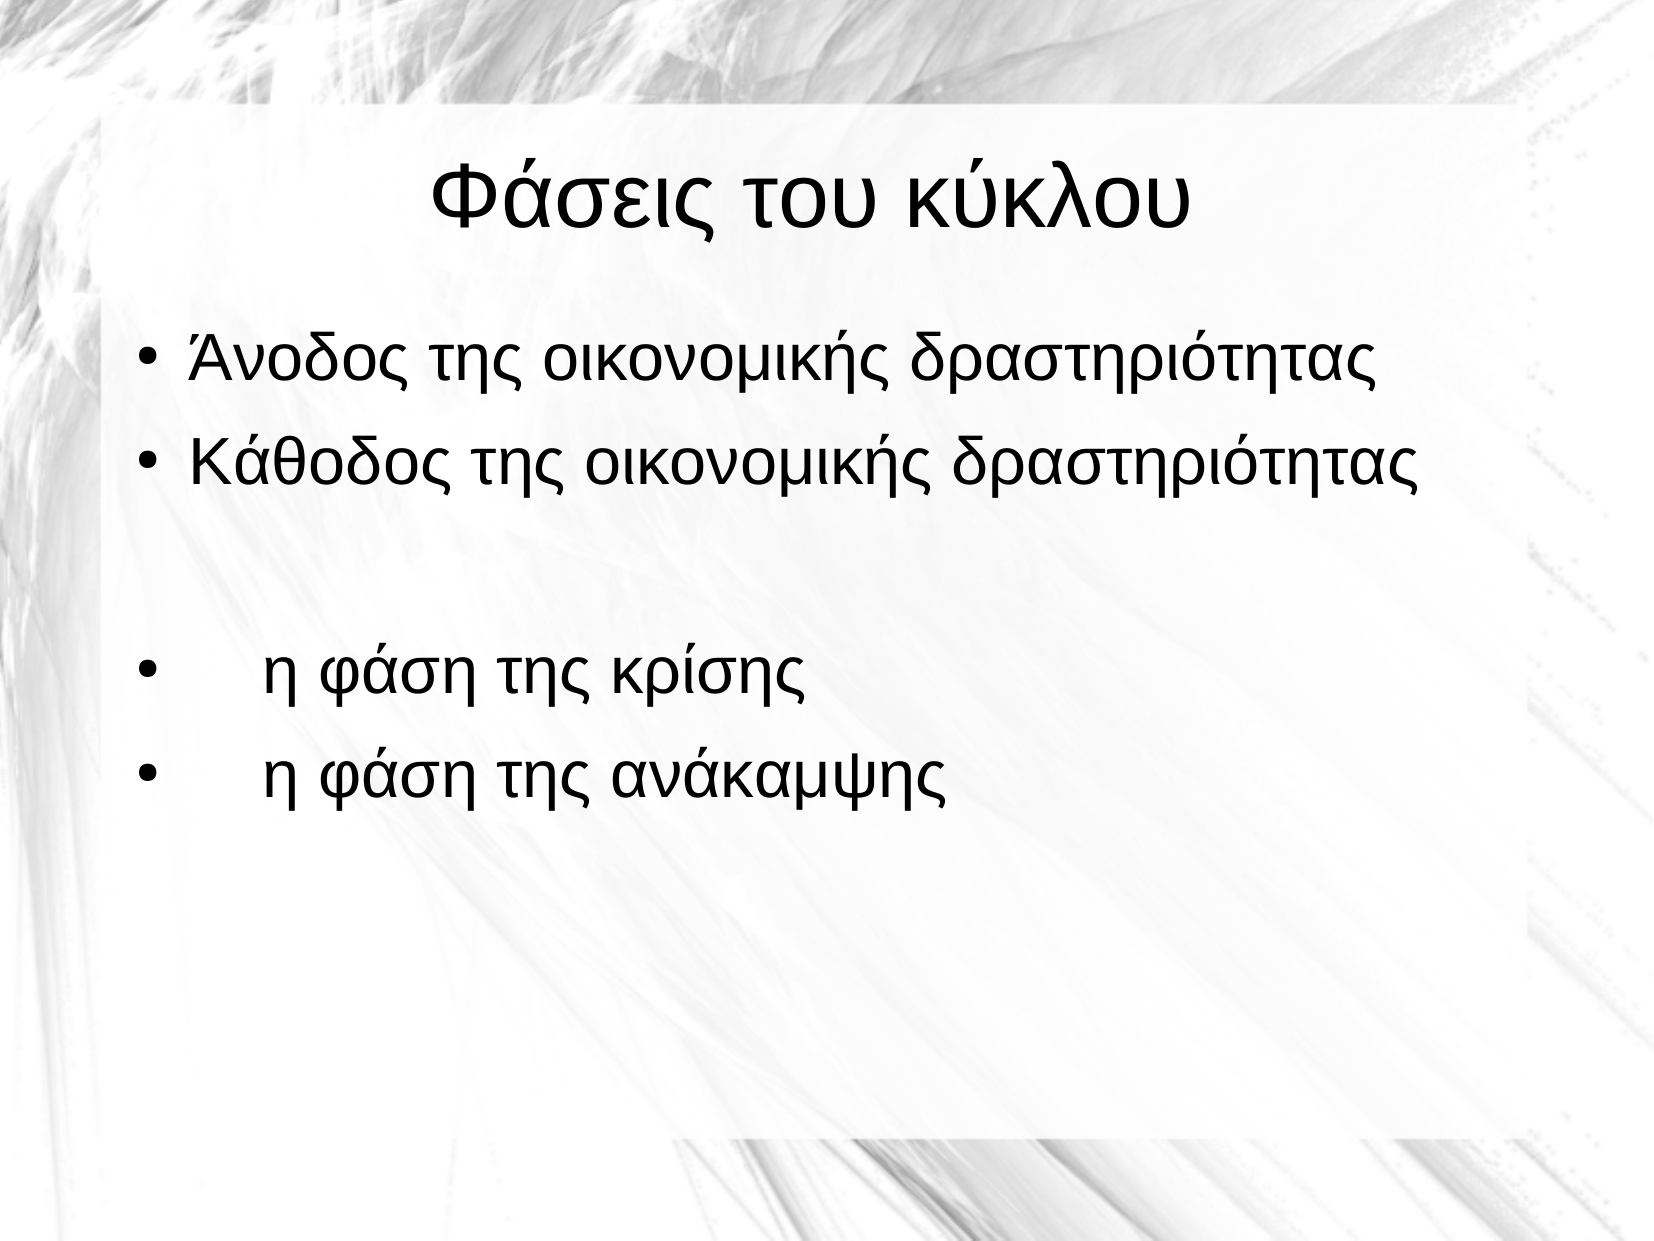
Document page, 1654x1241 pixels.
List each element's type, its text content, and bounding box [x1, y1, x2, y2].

title Φάσεις του κύκλου [118, 112, 1506, 281]
picture [0, 0, 1654, 1241]
list Άνοδος της οικονομικής δραστηριότητας Κάθοδος της οικονομικής δραστηριότητας η φάση της κρίσης η φάση της ανάκαμψης [118, 319, 1571, 945]
